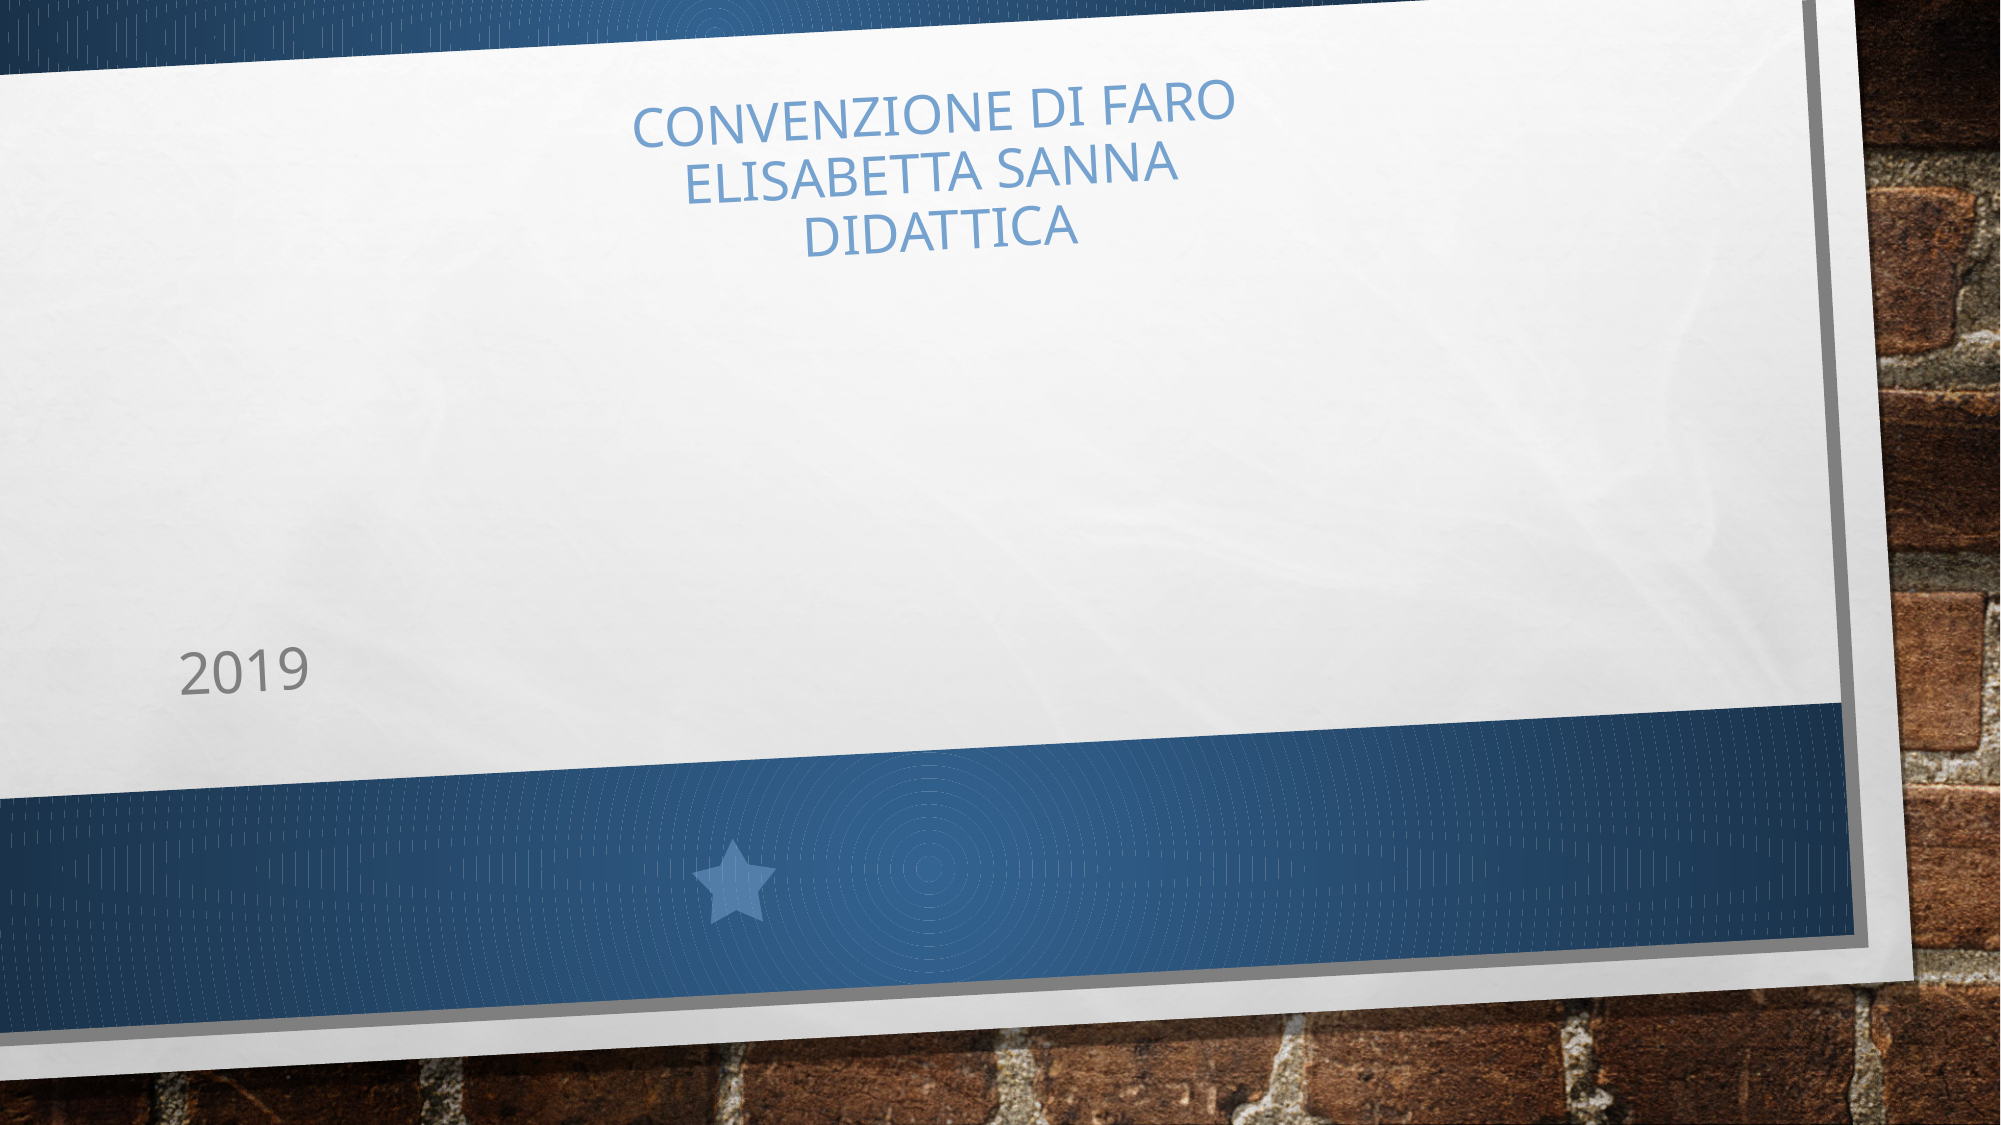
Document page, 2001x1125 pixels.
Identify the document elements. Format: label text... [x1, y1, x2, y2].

subtitle 2019 [159, 533, 1763, 708]
title Convenzione di faro Elisabetta sanna didattica [133, 36, 1742, 312]
